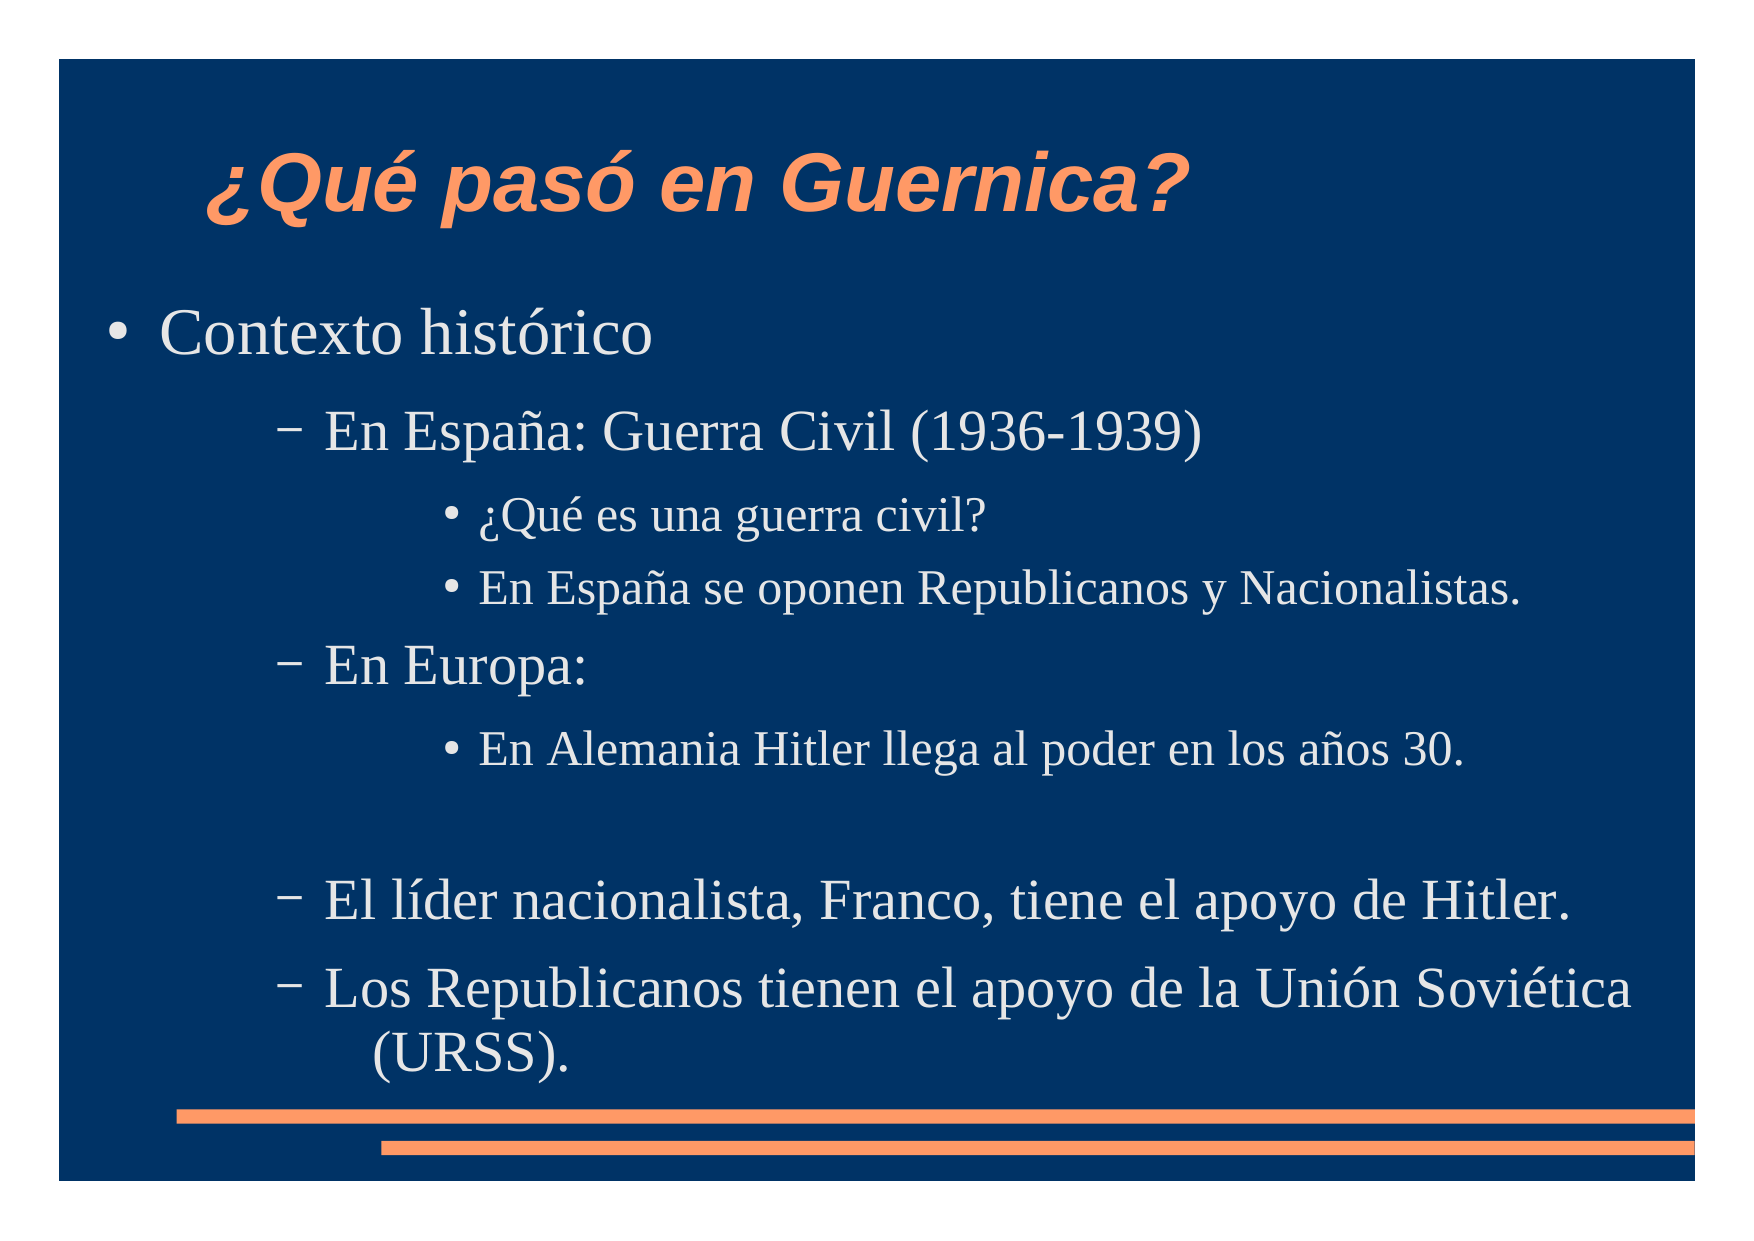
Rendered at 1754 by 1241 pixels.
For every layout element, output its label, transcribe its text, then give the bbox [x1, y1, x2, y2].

title ¿Qué pasó en Guernica? [206, 88, 1239, 276]
list Contexto histórico En España: Guerra Civil (1936-1939) ¿Qué es una guerra civil? En España se oponen Republicanos y Nacionalistas. En Europa: En Alemania Hitler llega al poder en los años 30. El líder nacionalista, Franco, tiene el apoyo de Hitler. Los Republicanos tienen el apoyo de la Unión Soviética (URSS). [88, 295, 1684, 1109]
